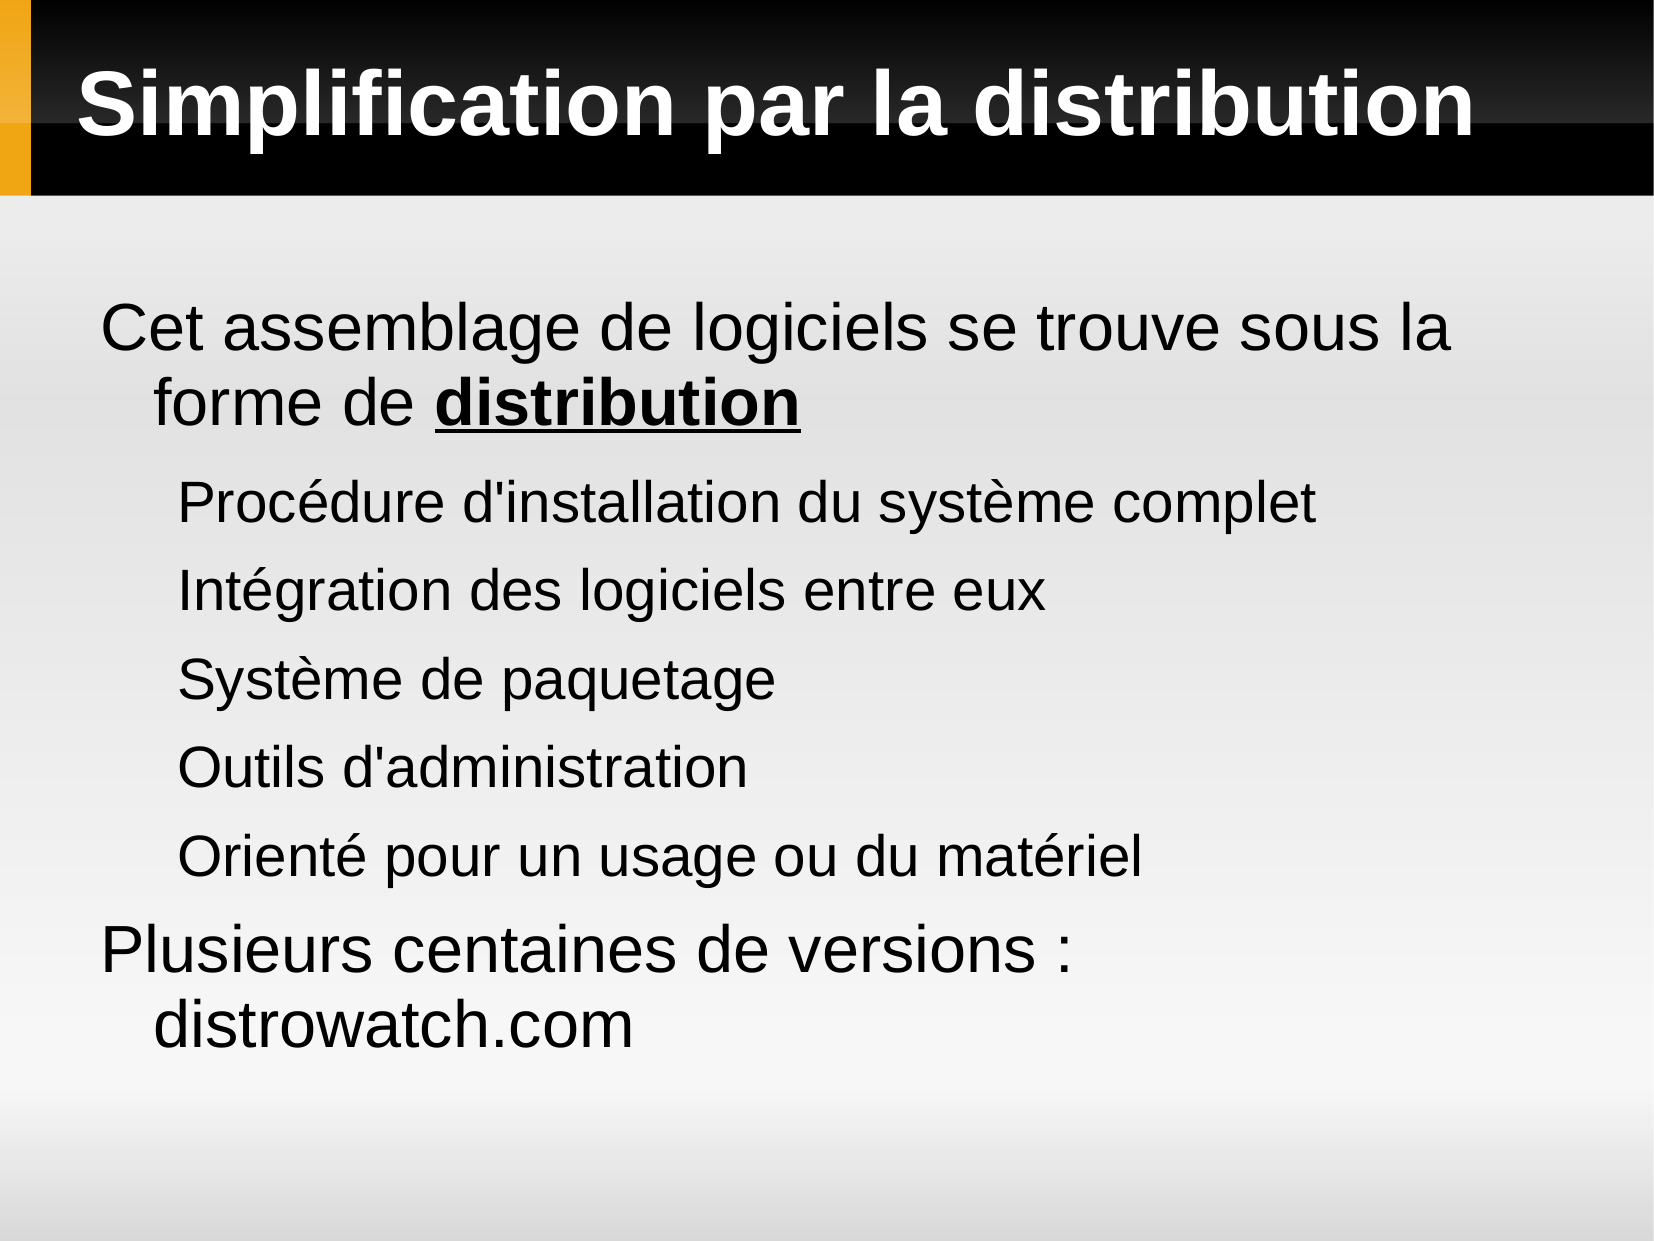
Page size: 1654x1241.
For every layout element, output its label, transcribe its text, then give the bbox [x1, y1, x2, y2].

list Cet assemblage de logiciels se trouve sous la forme de distribution Procédure d'installation du système complet Intégration des logiciels entre eux Système de paquetage Outils d'administration Orienté pour un usage ou du matériel Plusieurs centaines de versions : distrowatch.com [82, 290, 1571, 1094]
picture [0, 0, 1654, 1241]
title Simplification par la distribution [76, 7, 1565, 200]
